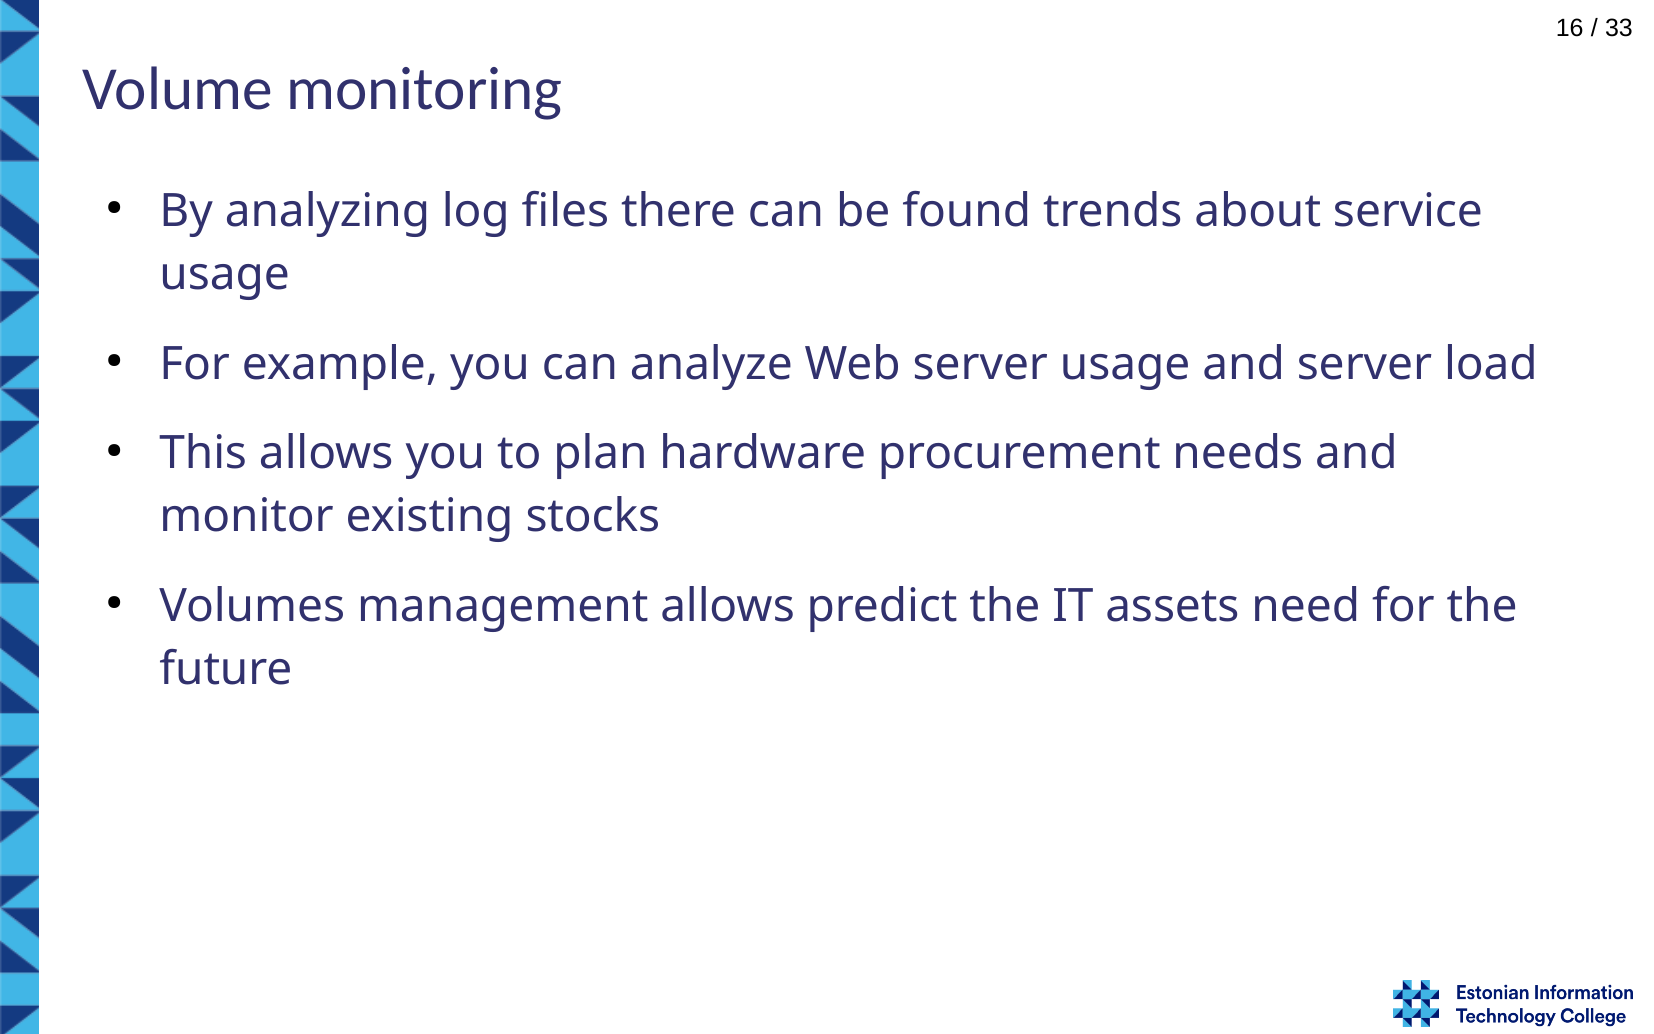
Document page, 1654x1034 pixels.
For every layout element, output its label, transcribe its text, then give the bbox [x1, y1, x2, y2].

picture [1393, 980, 1633, 1027]
list By analyzing log files there can be found trends about service usage For example, you can analyze Web server usage and server load This allows you to plan hardware procurement needs and monitor existing stocks Volumes management allows predict the IT assets need for the future [88, 177, 1544, 772]
title Volume monitoring [82, 41, 1571, 148]
